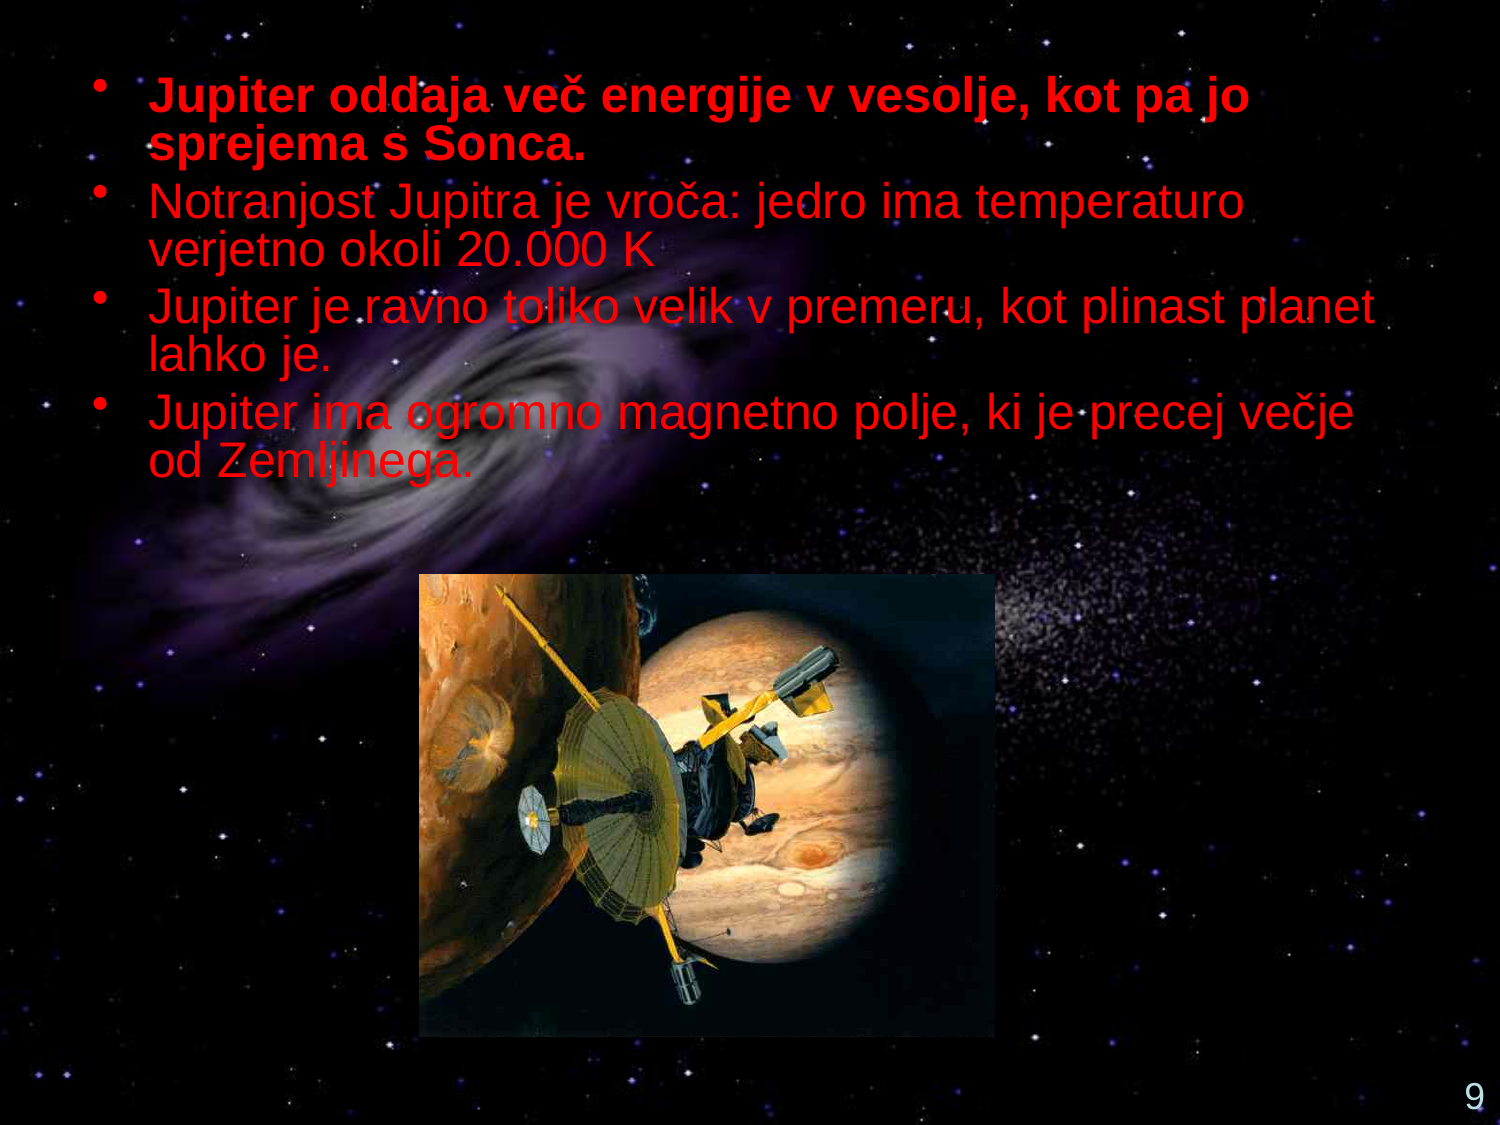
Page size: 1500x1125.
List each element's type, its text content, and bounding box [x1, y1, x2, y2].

picture [0, 0, 1500, 1125]
list Jupiter oddaja več energije v vesolje, kot pa jo sprejema s Sonca. Notranjost Jupitra je vroča: jedro ima temperaturo verjetno okoli 20.000 K Jupiter je ravno toliko velik v premeru, kot plinast planet lahko je. Jupiter ima ogromno magnetno polje, ki je precej večje od Zemljinega. [76, 66, 1425, 591]
text_box 9 [1449, 1064, 1500, 1125]
